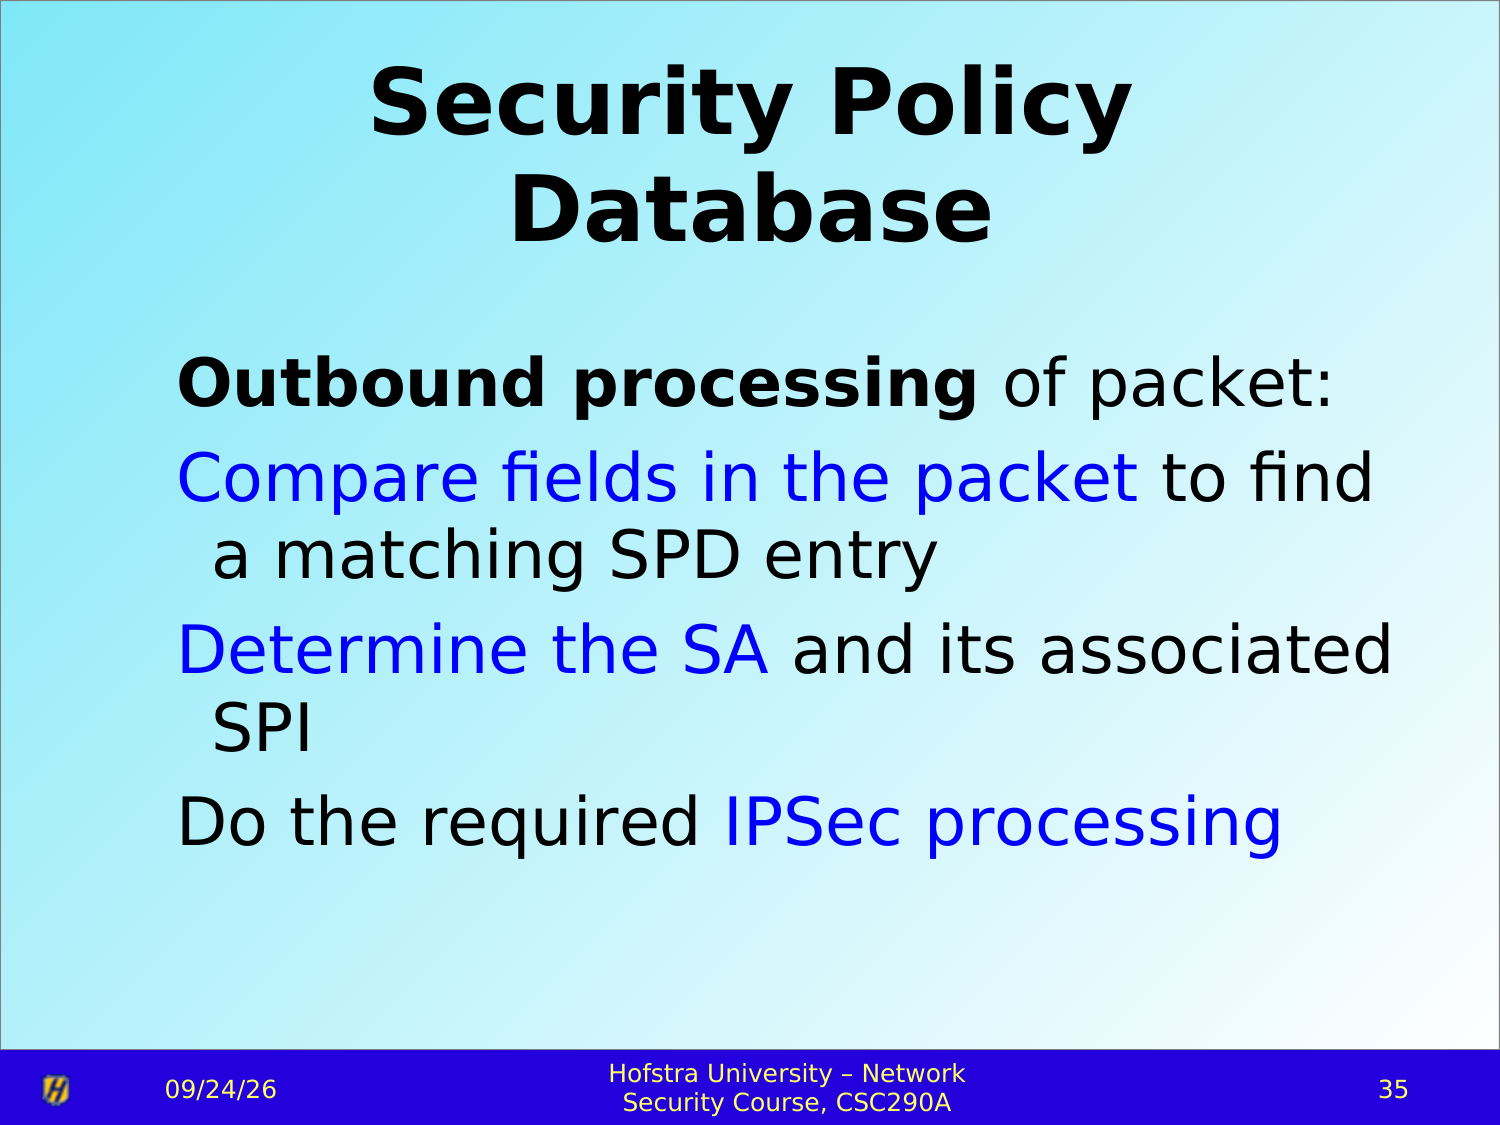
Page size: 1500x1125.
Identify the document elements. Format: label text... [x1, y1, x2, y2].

title Security Policy Database [112, 41, 1391, 271]
list Outbound processing of packet: Compare fields in the packet to find a matching SPD entry Determine the SA and its associated SPI Do the required IPSec processing [126, 336, 1439, 1012]
picture [37, 1072, 76, 1110]
